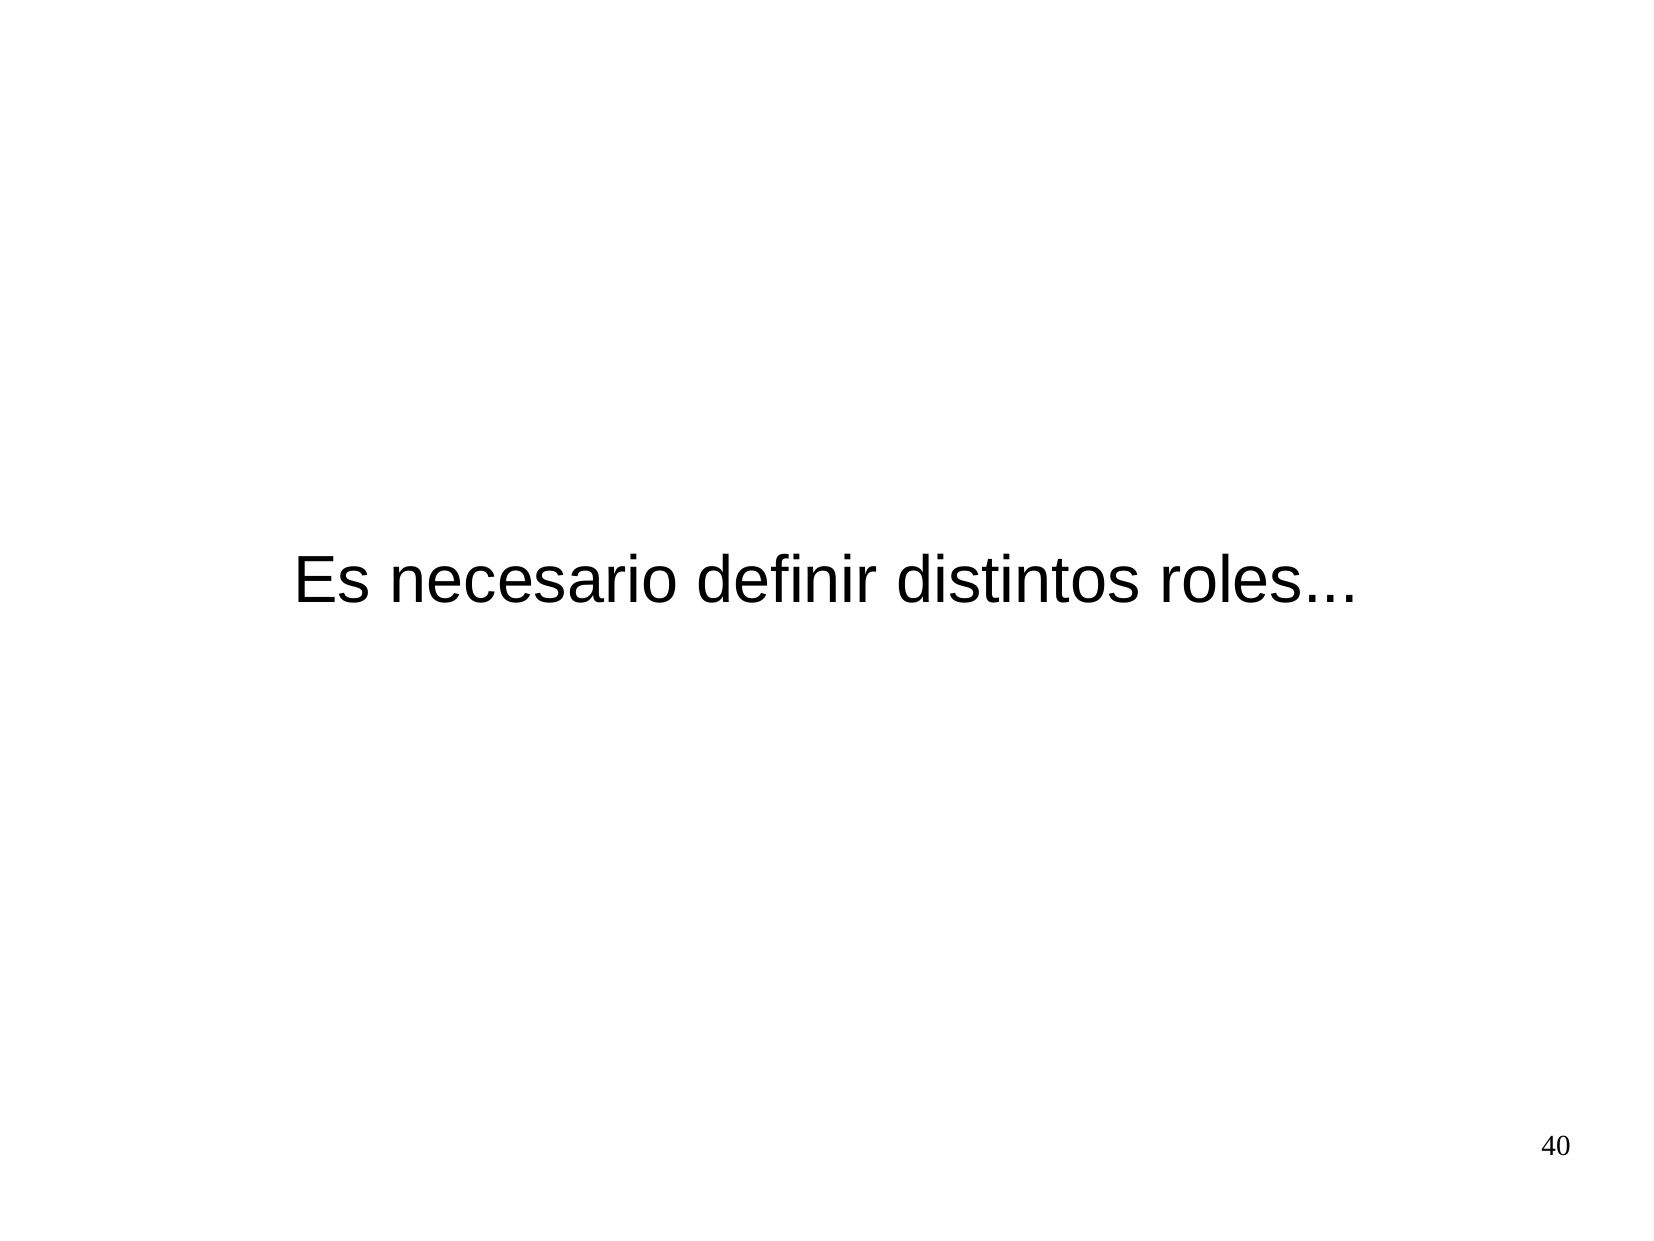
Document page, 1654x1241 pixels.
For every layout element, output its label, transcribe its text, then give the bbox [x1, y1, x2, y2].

subtitle Es necesario definir distintos roles... [82, 56, 1571, 1102]
